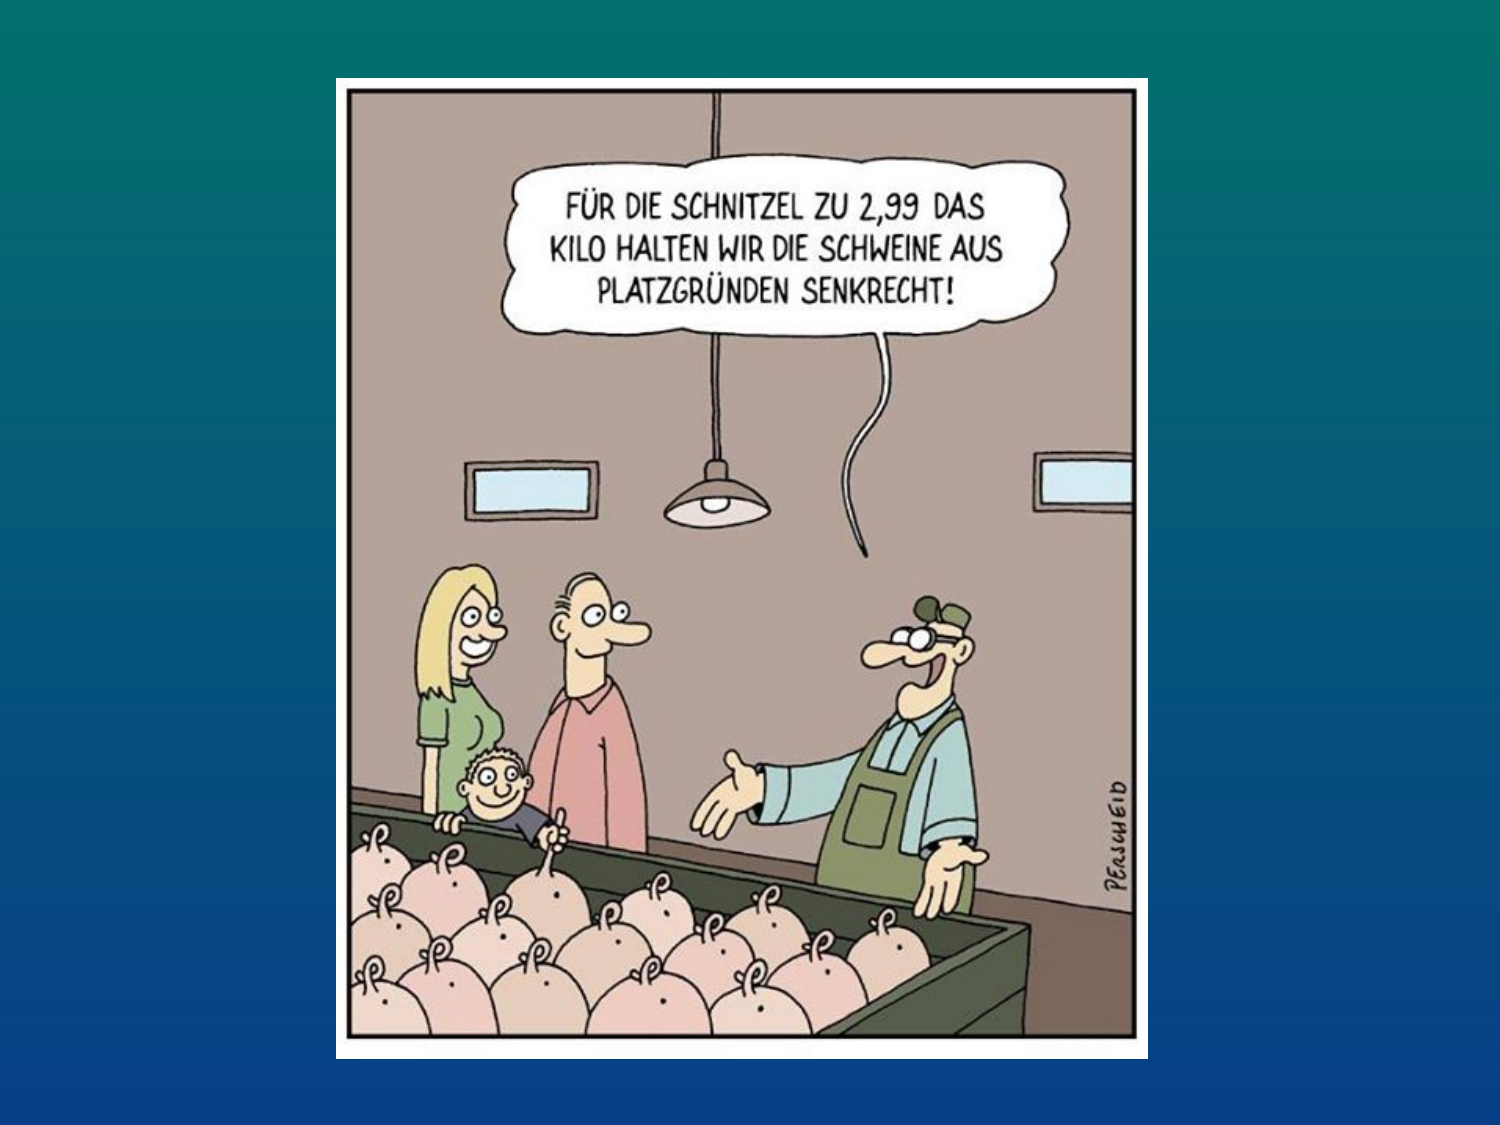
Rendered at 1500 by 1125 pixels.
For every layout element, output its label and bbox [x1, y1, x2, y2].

picture [0, 78, 1500, 1059]
